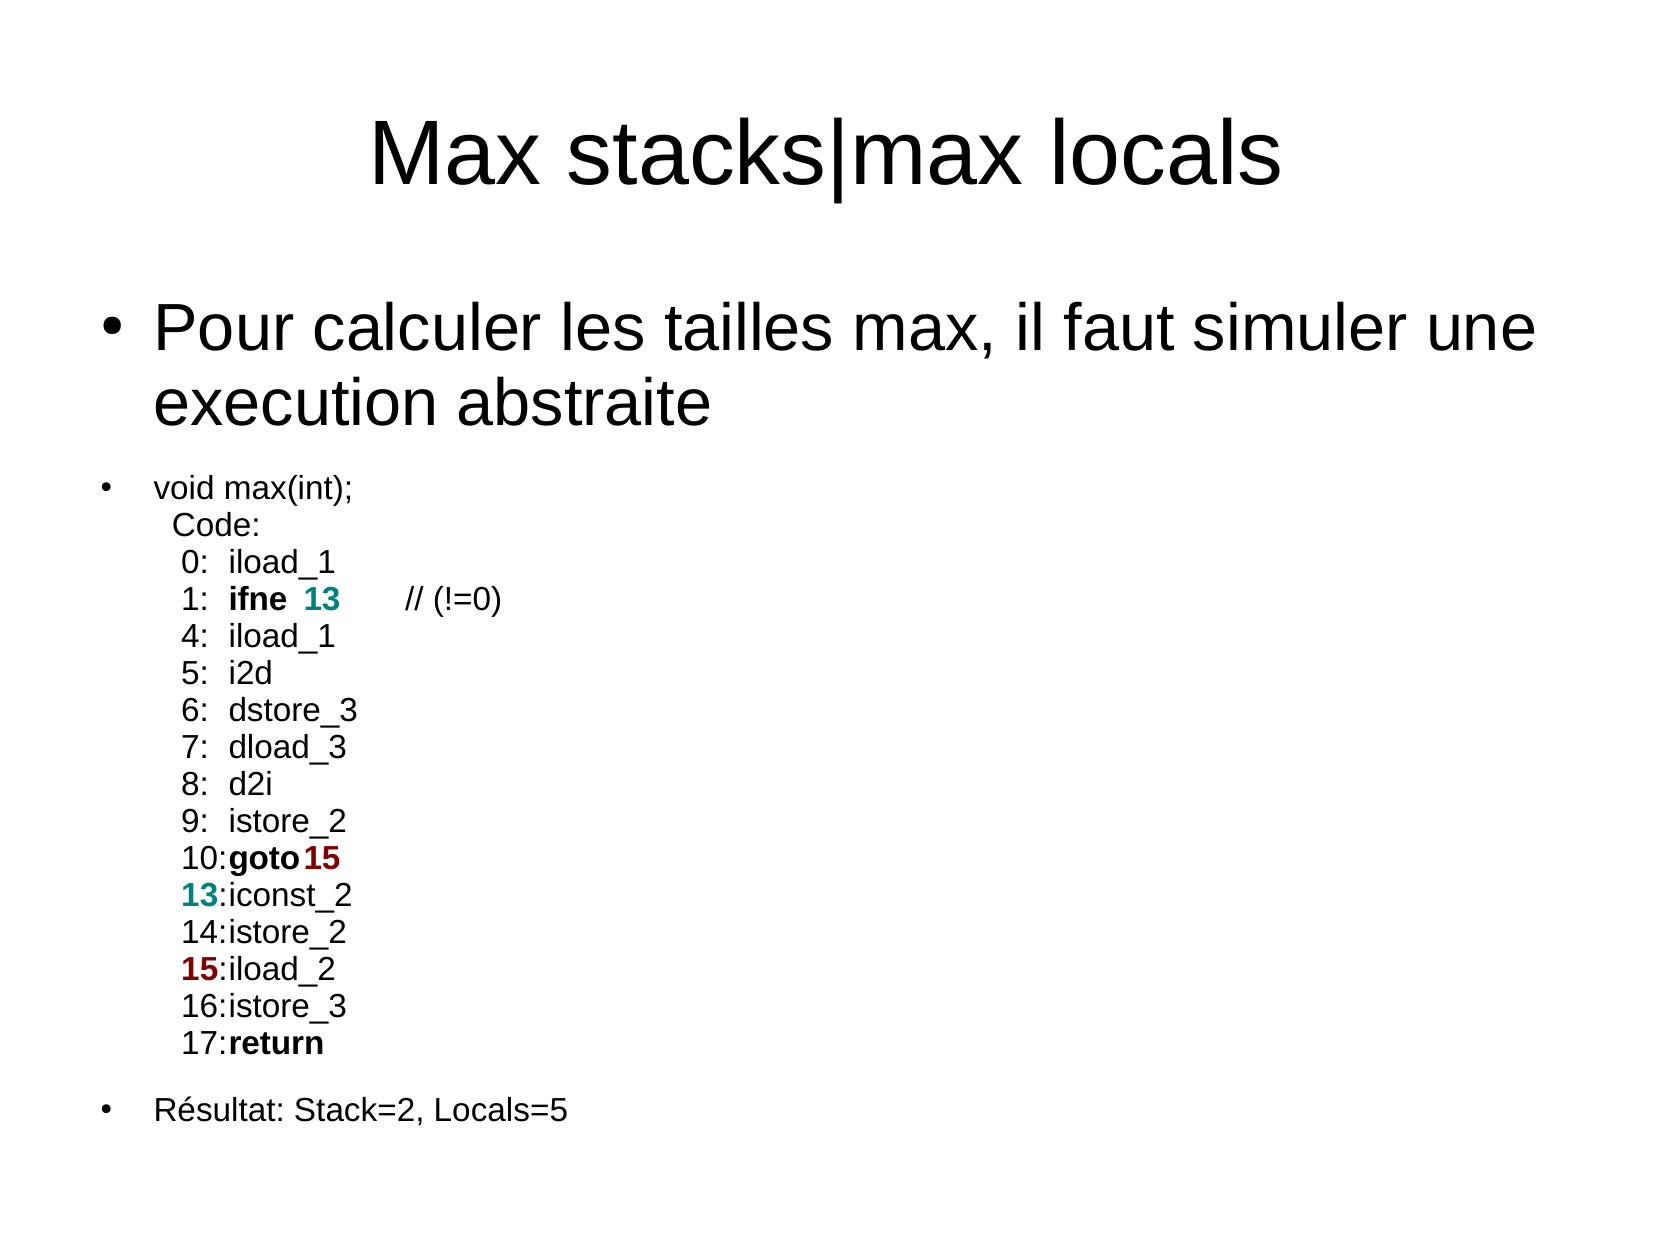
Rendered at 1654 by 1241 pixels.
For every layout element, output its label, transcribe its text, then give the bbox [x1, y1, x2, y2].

list Pour calculer les tailles max, il faut simuler une execution abstraite void max(int); Code: 0: iload_1 1: ifne 13 // (!=0) 4: iload_1 5: i2d 6: dstore_3 7: dload_3 8: d2i 9: istore_2 10: goto 15 13: iconst_2 14: istore_2 15: iload_2 16: istore_3 17: return Résultat: Stack=2, Locals=5 [82, 290, 1571, 1129]
title Max stacks|max locals [82, 56, 1571, 250]
